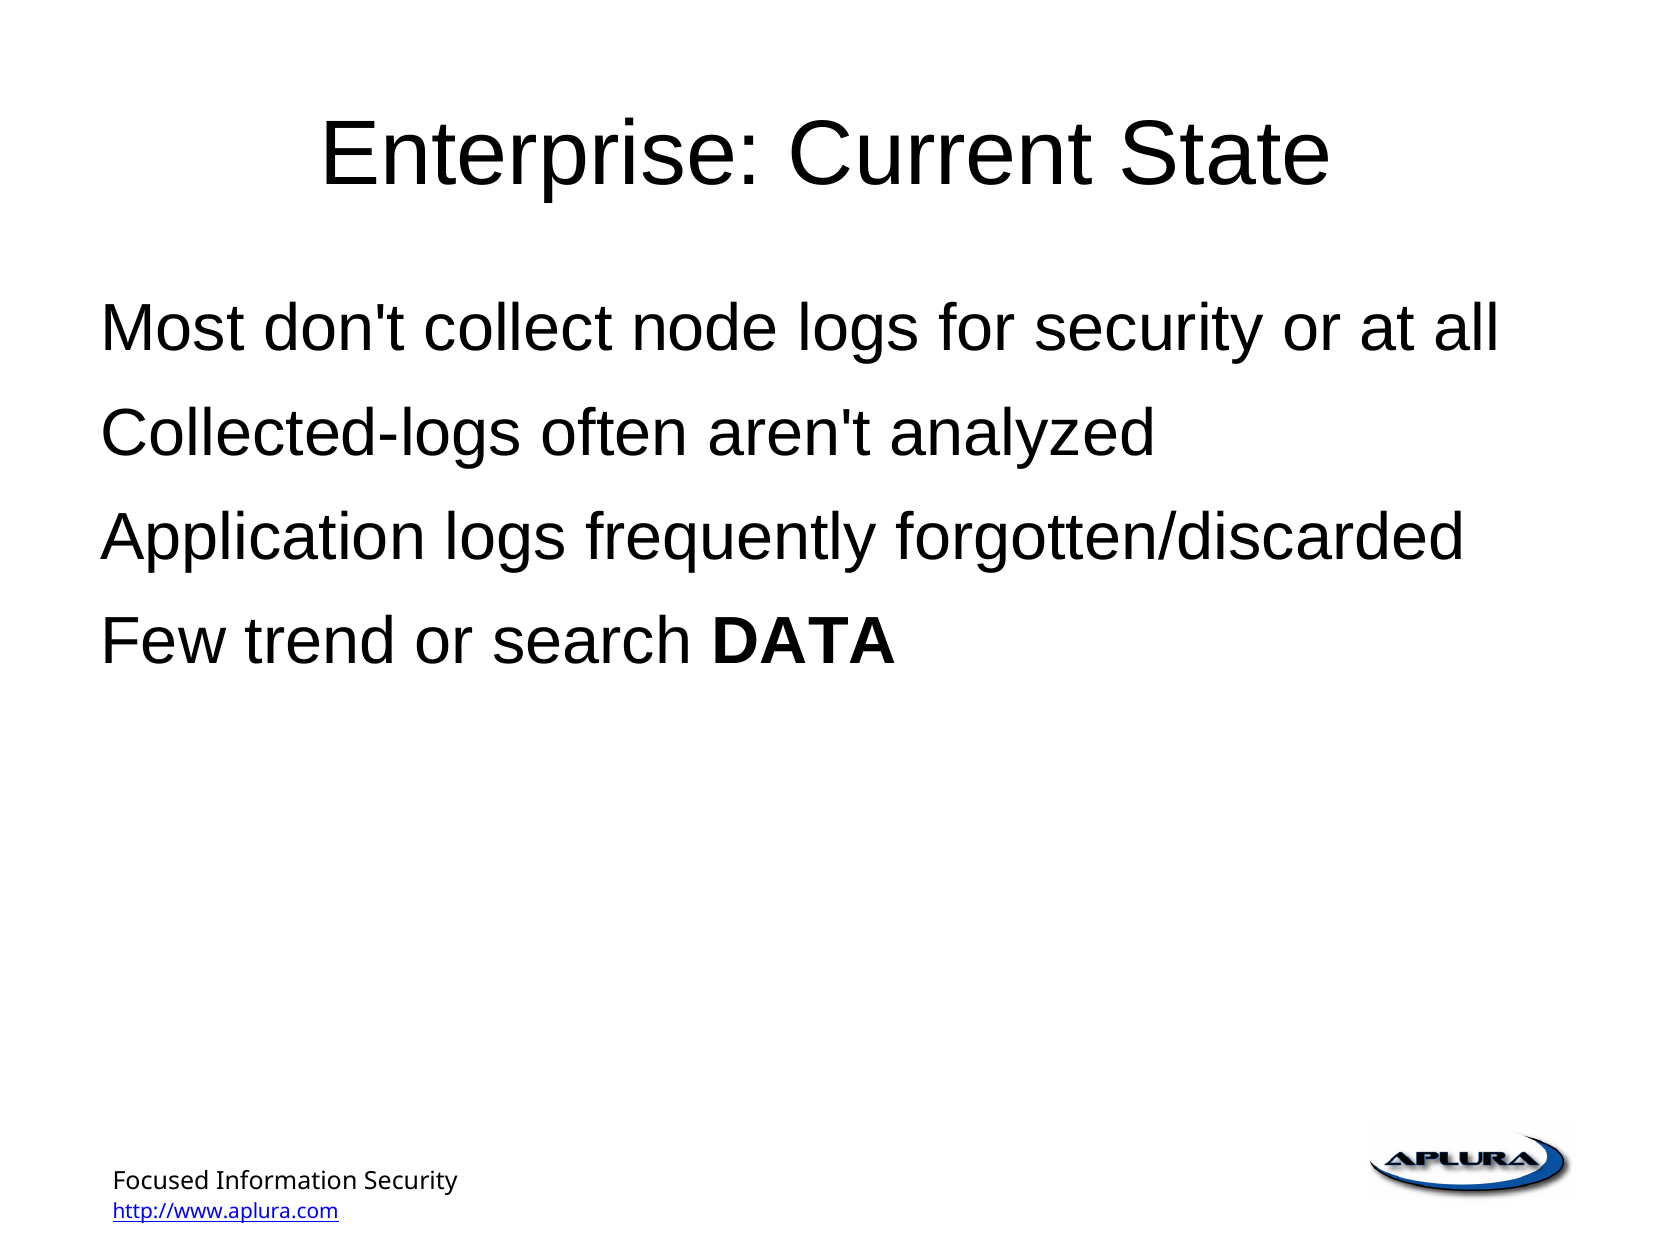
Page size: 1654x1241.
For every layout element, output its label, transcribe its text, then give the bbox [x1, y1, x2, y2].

list Most don't collect node logs for security or at all Collected-logs often aren't analyzed Application logs frequently forgotten/discarded Few trend or search DATA [82, 290, 1571, 1109]
picture [1365, 1124, 1576, 1203]
title Enterprise: Current State [82, 56, 1571, 250]
